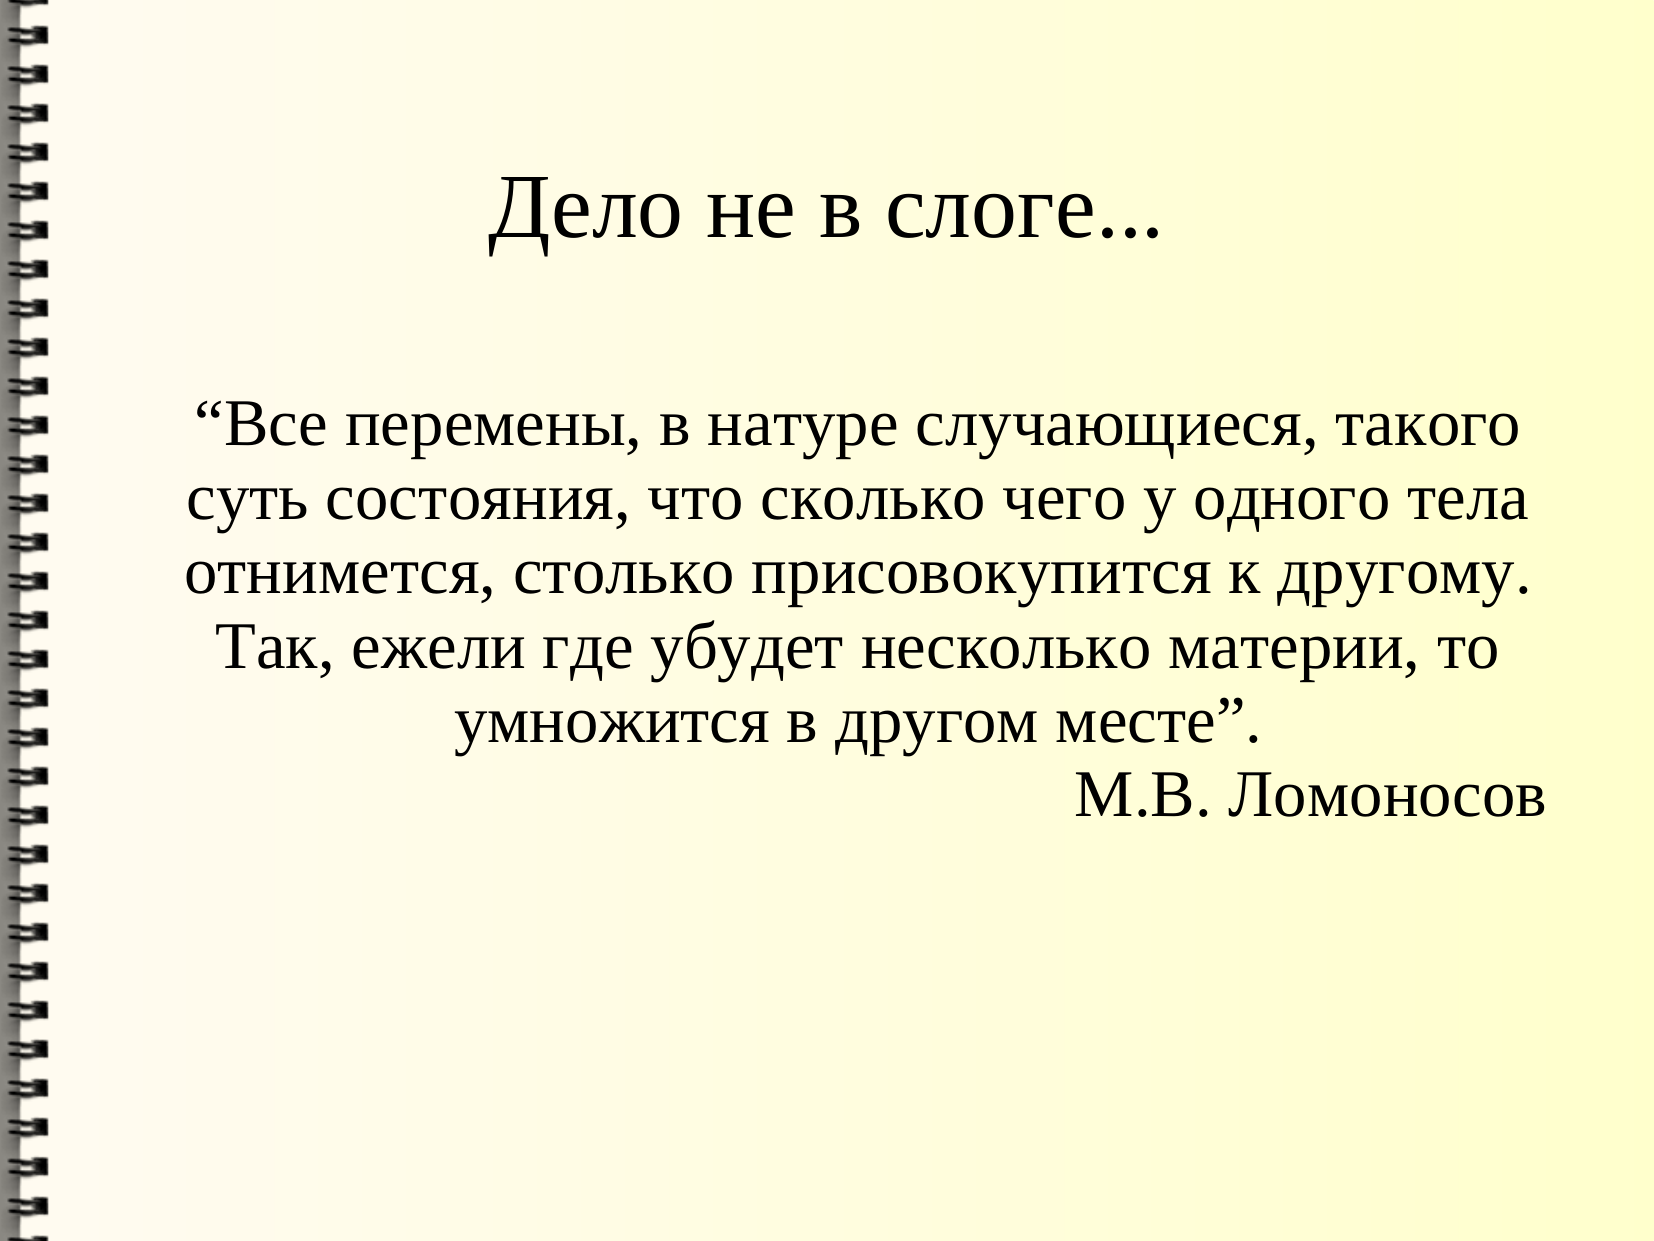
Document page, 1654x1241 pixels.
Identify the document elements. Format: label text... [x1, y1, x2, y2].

subtitle “Все перемены, в натуре случающиеся, такого суть состояния, что сколько чего у одного тела отнимется, столько присовокупится к другому. Так, ежели где убудет несколько материи, то умножится в другом месте”. М.В. Ломоносов [152, 206, 1565, 1011]
picture [0, 0, 1654, 1241]
title Дело не в слоге... [121, 110, 1534, 303]
